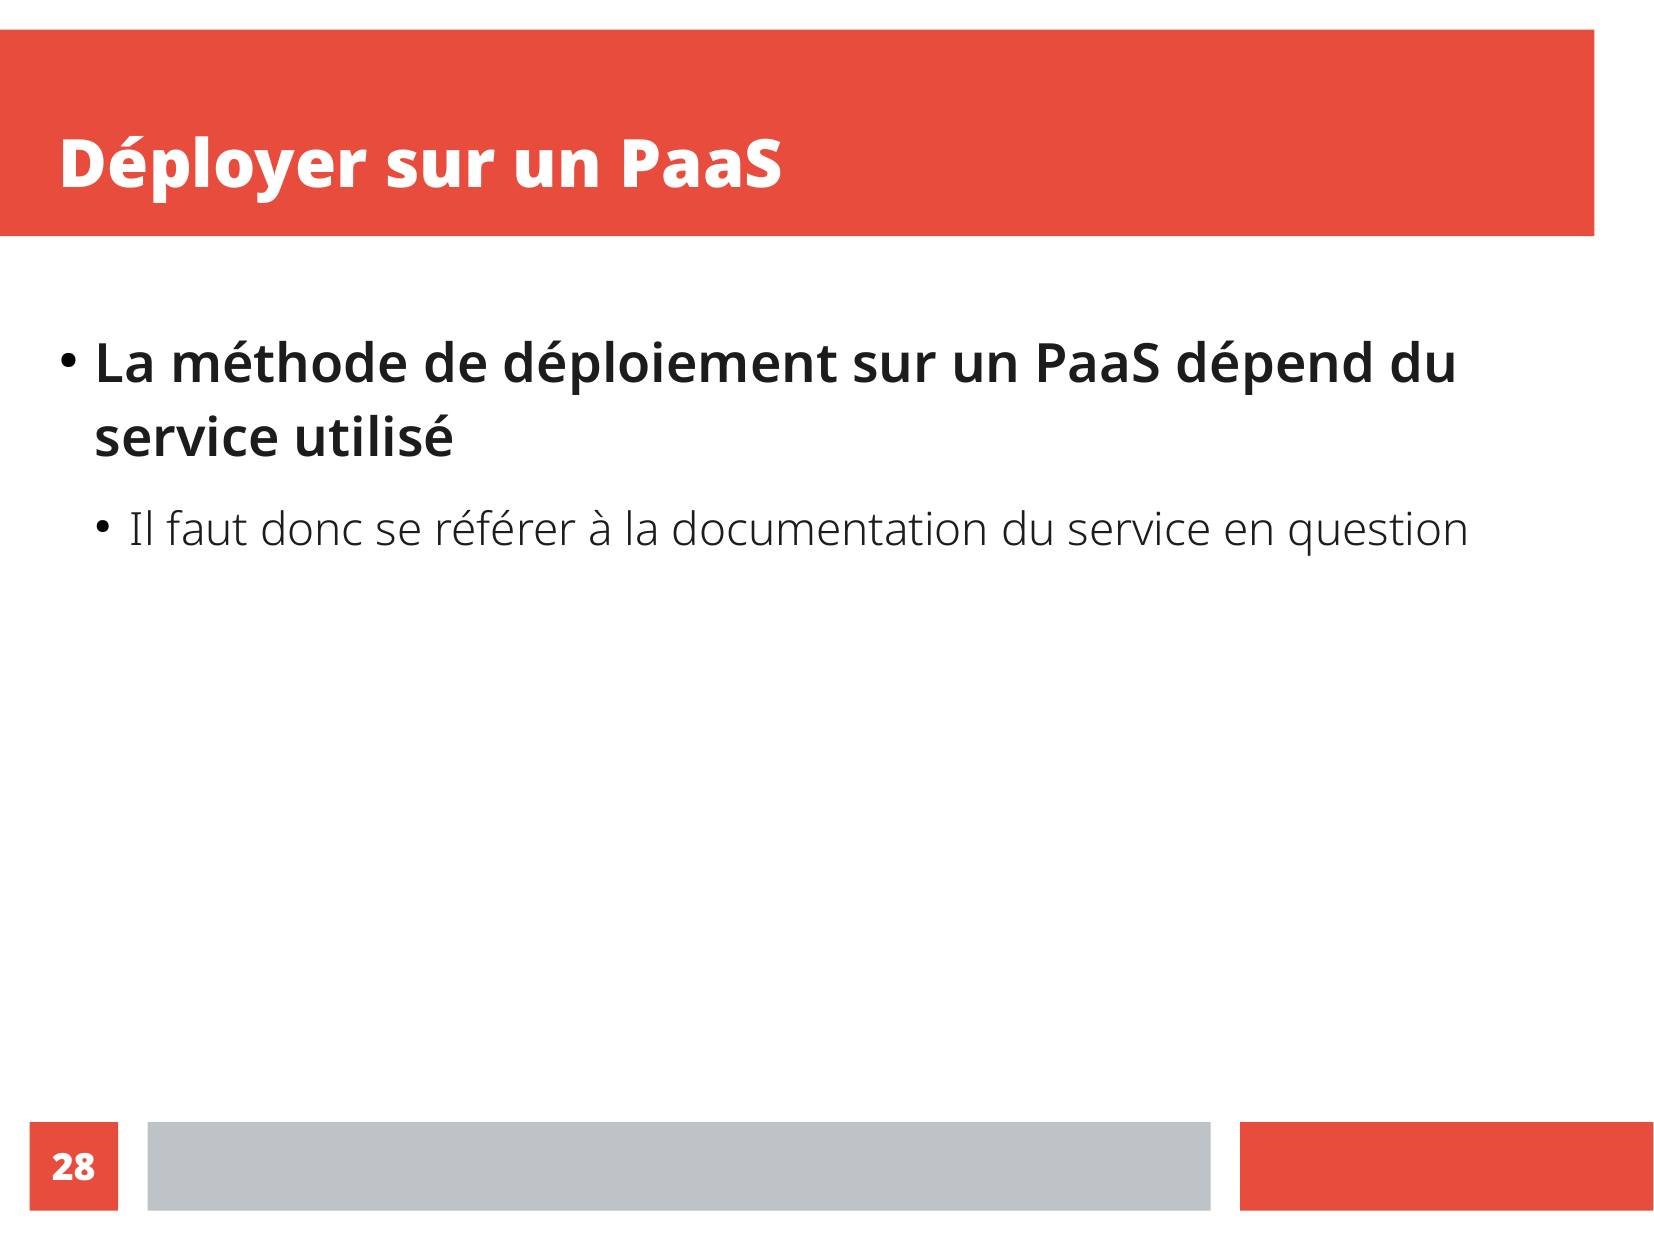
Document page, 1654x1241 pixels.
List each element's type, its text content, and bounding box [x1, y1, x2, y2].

list La méthode de déploiement sur un PaaS dépend du service utilisé Il faut donc se référer à la documentation du service en question [59, 324, 1565, 1093]
title Déployer sur un PaaS [59, 59, 1595, 207]
